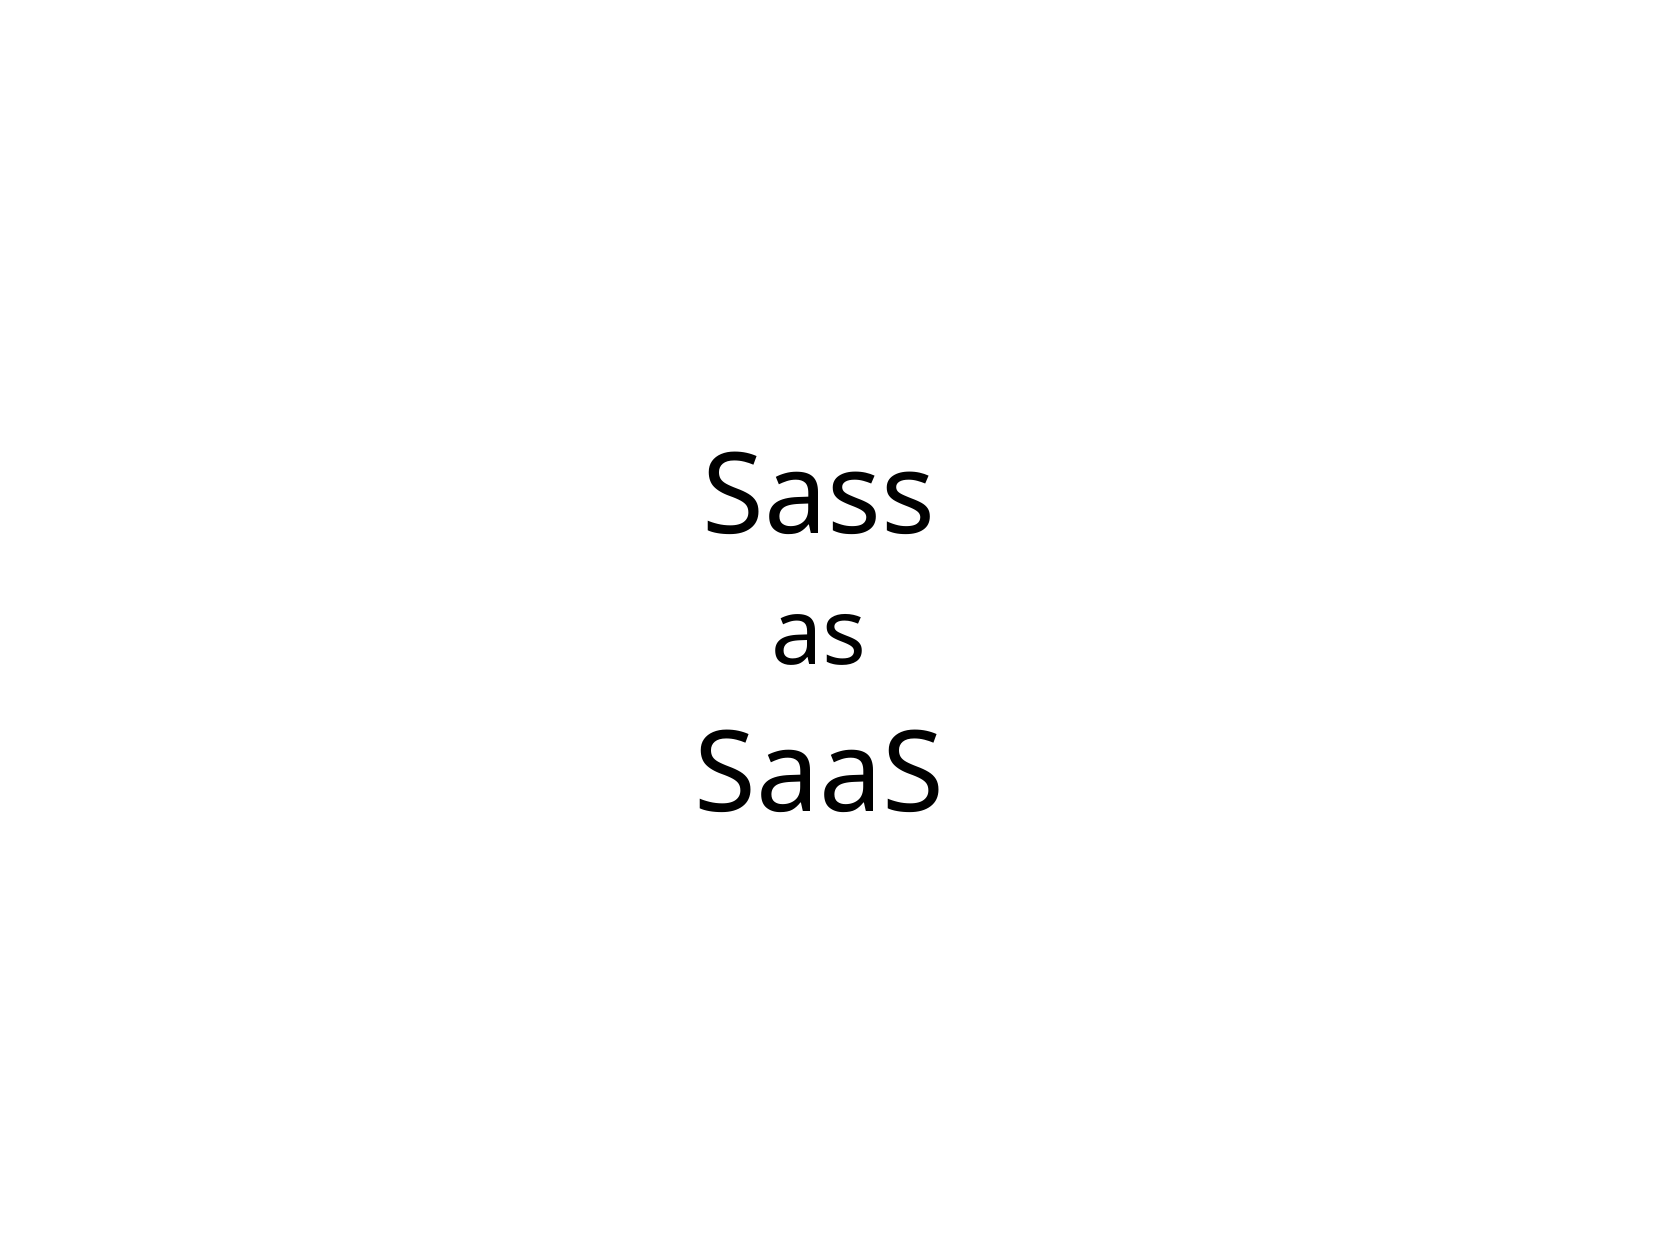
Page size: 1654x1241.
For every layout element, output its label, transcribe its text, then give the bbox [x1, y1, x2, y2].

title Sass as SaaS [75, 448, 1564, 811]
